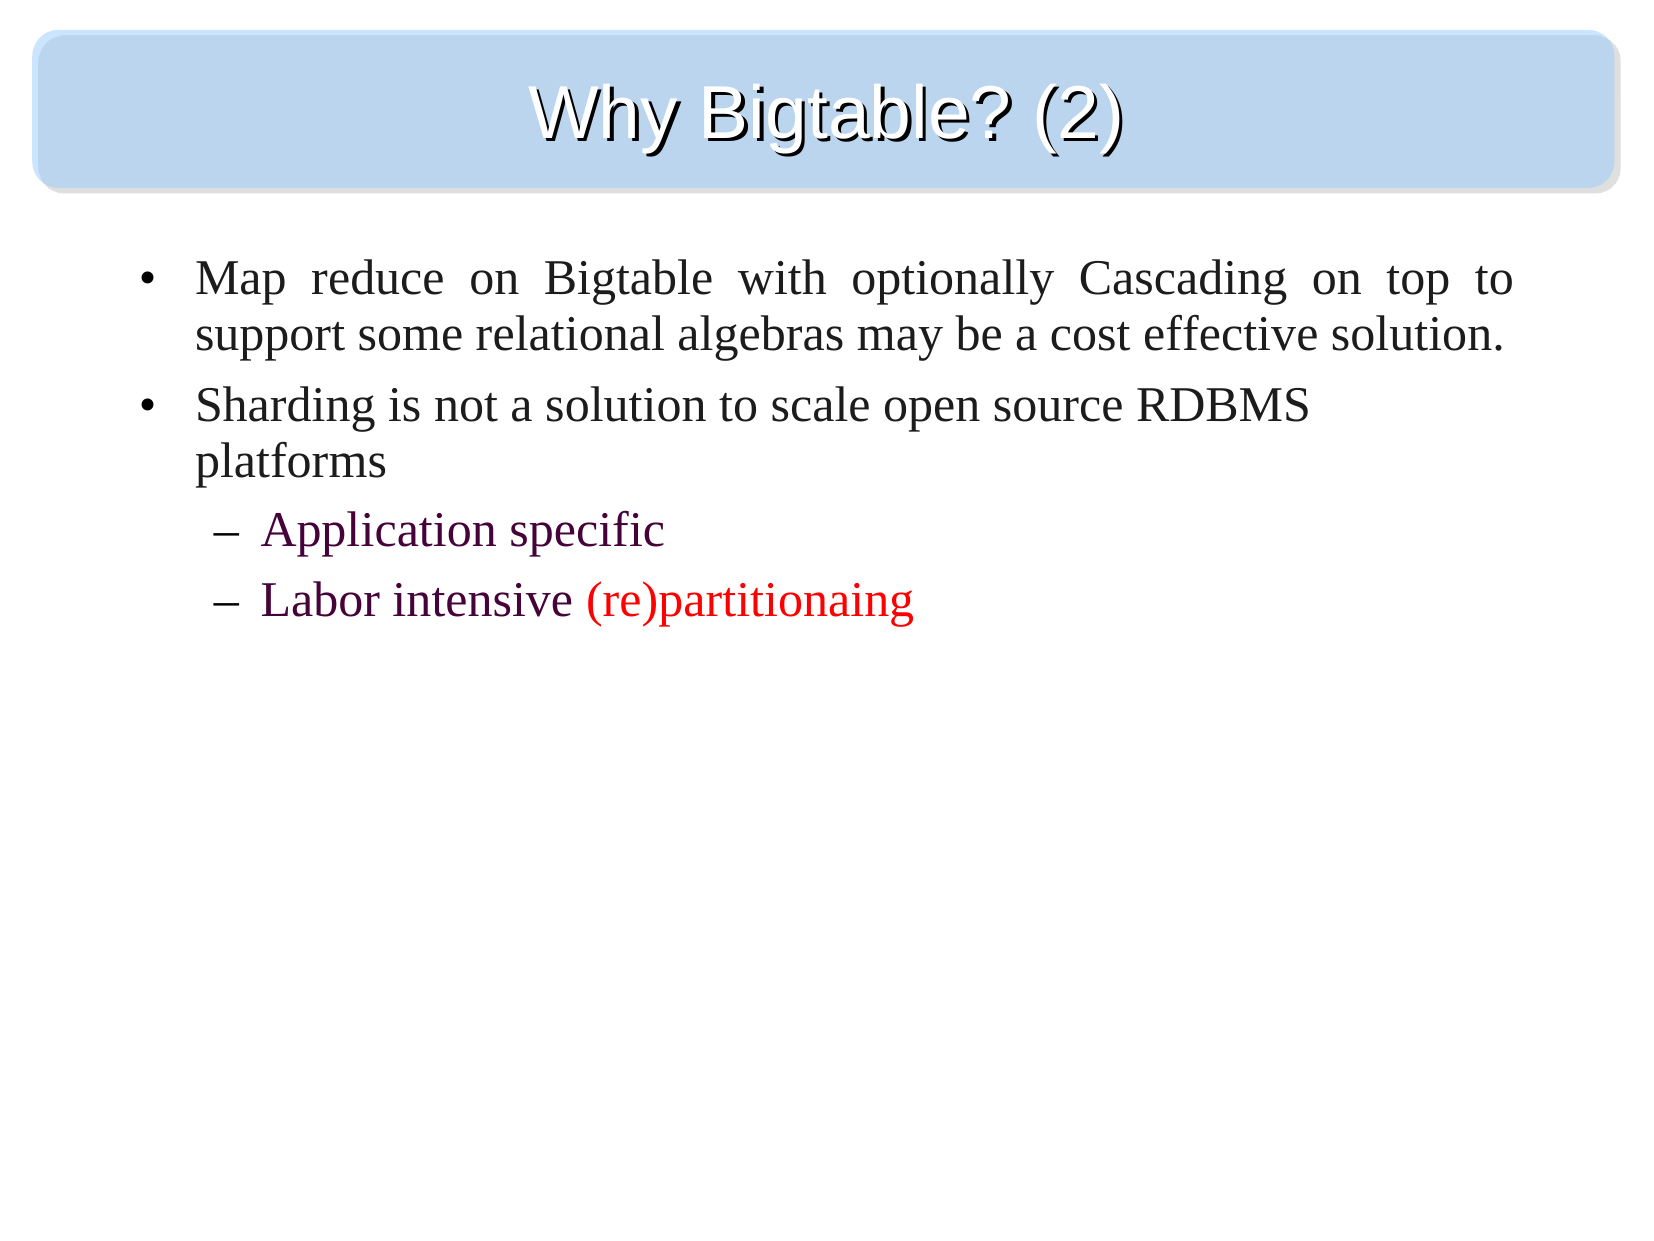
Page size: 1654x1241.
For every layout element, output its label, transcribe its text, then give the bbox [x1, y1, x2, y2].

text_box [32, 29, 1615, 188]
title Why Bigtable? (2) [123, 34, 1530, 191]
list Map reduce on Bigtable with optionally Cascading on top to support some relational algebras may be a cost effective solution. Sharding is not a solution to scale open source RDBMS platforms Application specific Labor intensive (re)partitionaing [124, 242, 1530, 1103]
